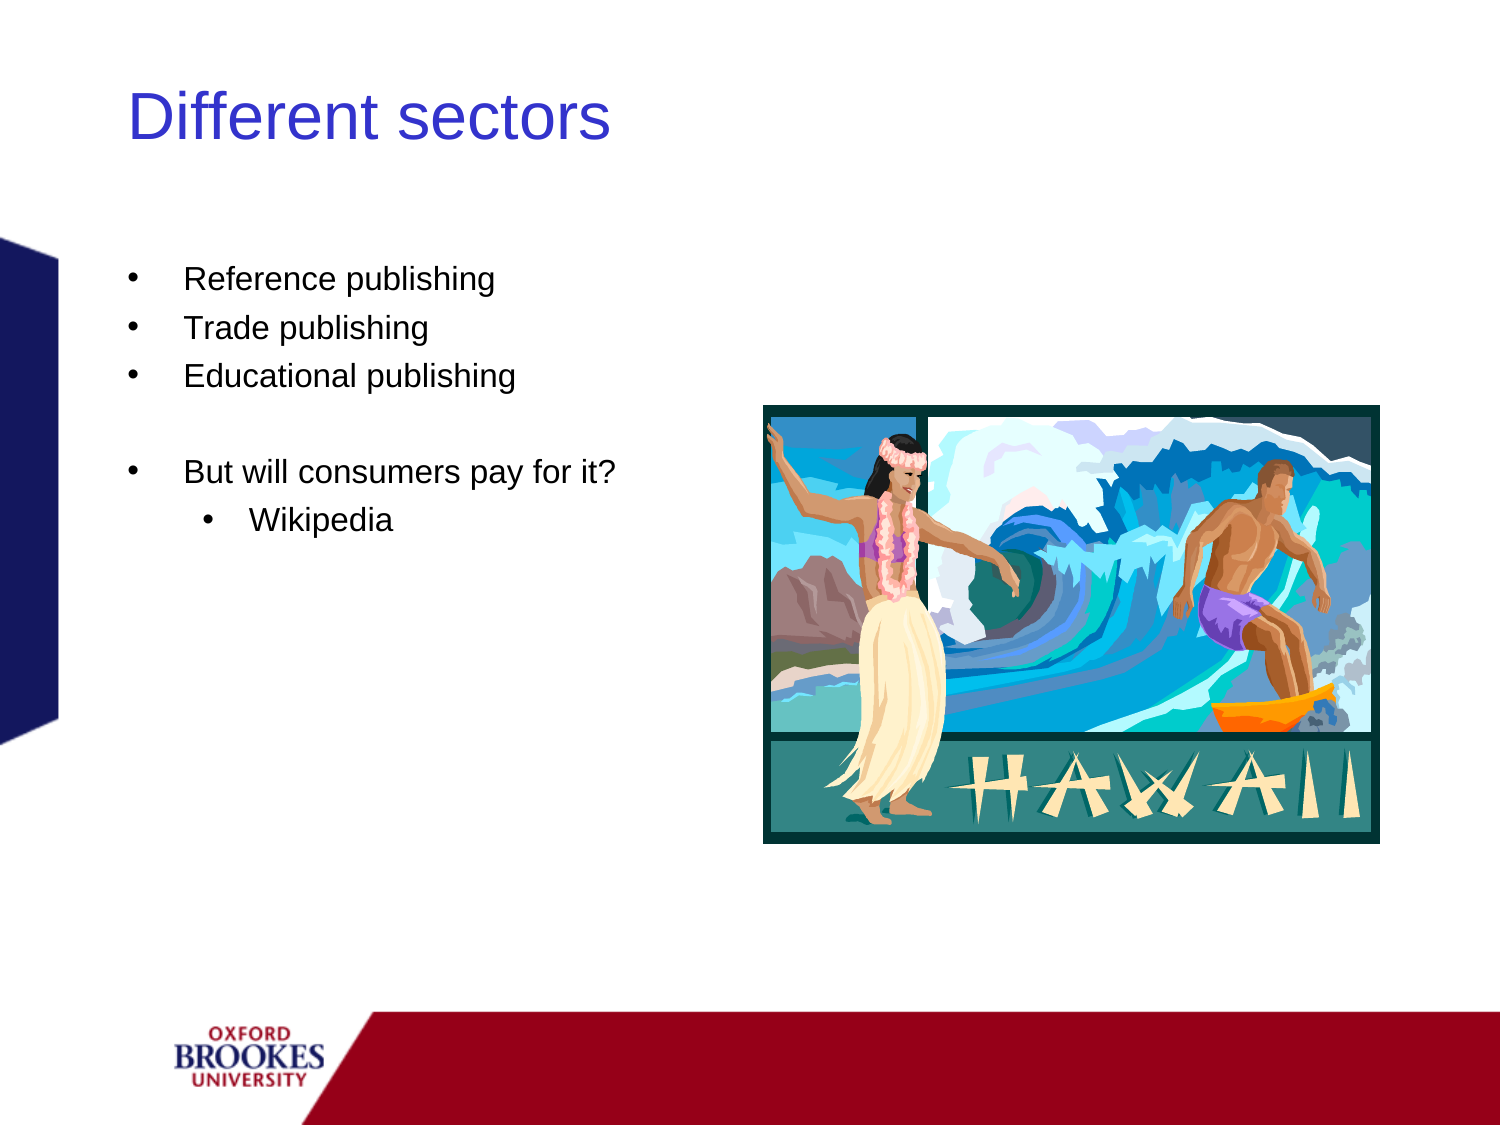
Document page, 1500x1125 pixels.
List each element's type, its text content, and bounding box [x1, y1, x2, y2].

picture [0, 0, 1500, 1125]
title Different sectors [112, 56, 1388, 170]
list Reference publishing Trade publishing Educational publishing But will consumers pay for it? Wikipedia [112, 249, 738, 1001]
